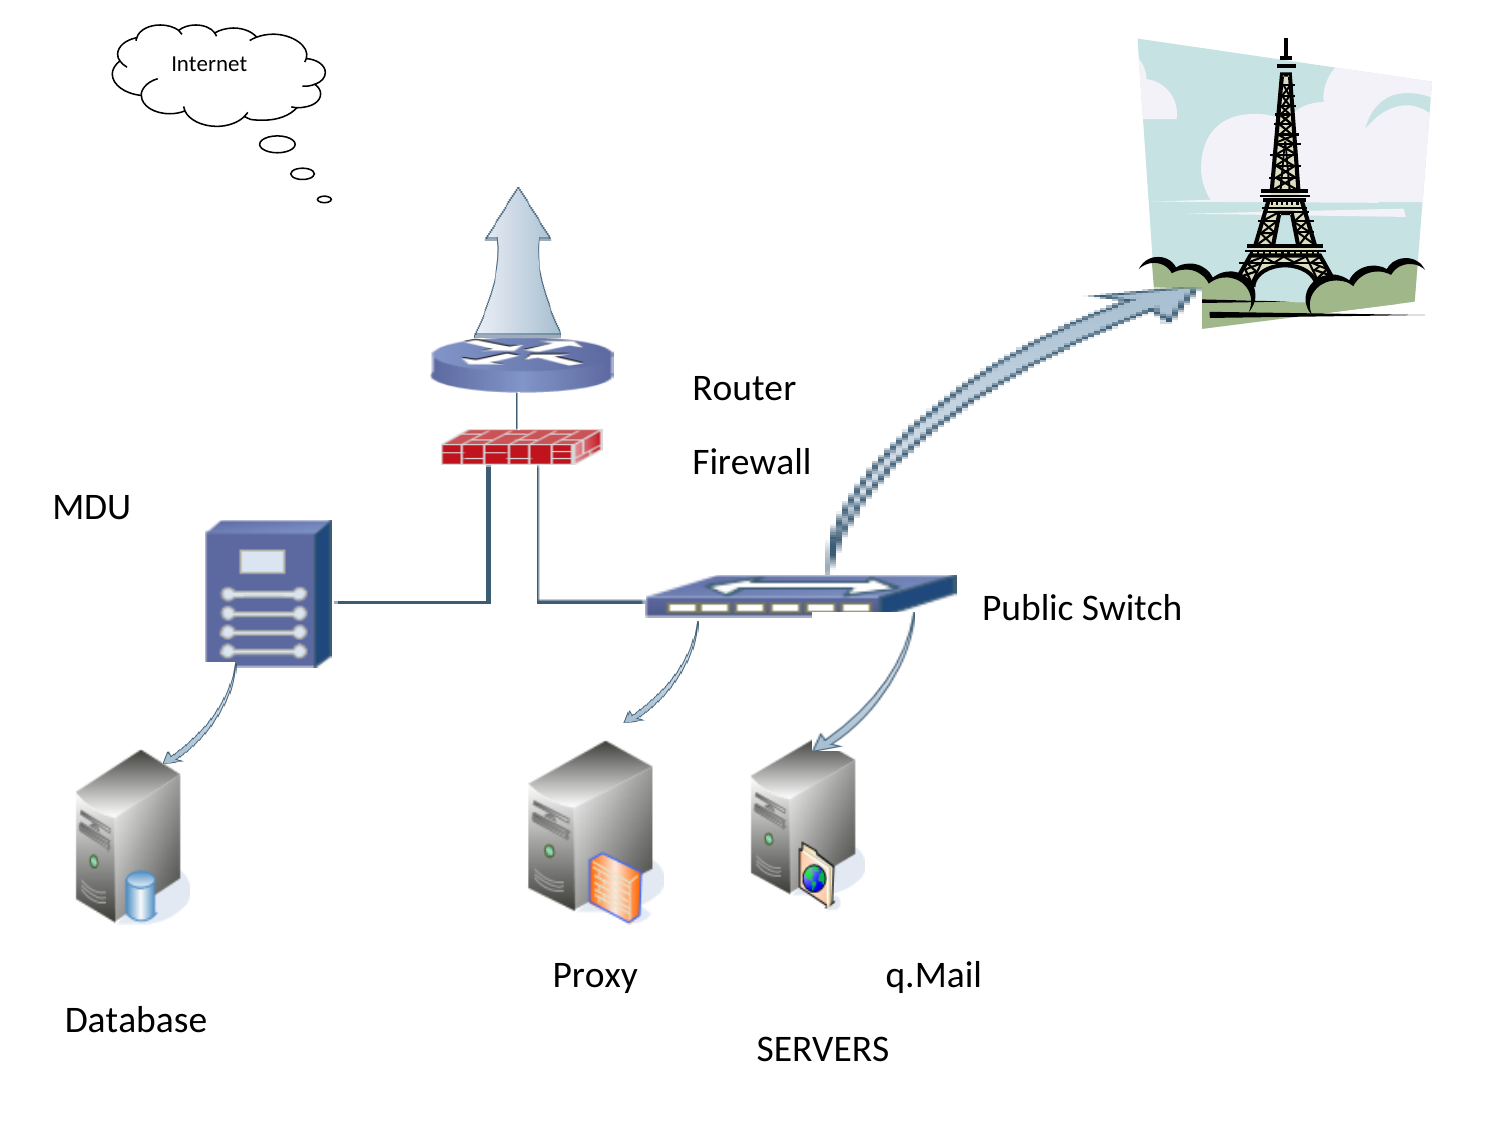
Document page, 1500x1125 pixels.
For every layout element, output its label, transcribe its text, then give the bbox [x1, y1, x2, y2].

picture [334, 37, 1433, 912]
picture [527, 740, 664, 925]
picture [75, 520, 332, 925]
text_box MDU [37, 474, 220, 536]
text_box Internet [259, 135, 296, 153]
text_box q.Mail [870, 942, 1000, 1004]
text_box Internet [112, 24, 326, 127]
text_box Internet [290, 168, 315, 180]
text_box Database [50, 987, 251, 1048]
text_box Proxy [537, 942, 689, 1004]
text_box Public Switch [967, 575, 1225, 637]
picture [623, 621, 699, 723]
text_box Router [677, 355, 825, 417]
text_box SERVERS [741, 1016, 1054, 1077]
text_box Firewall [677, 429, 825, 490]
